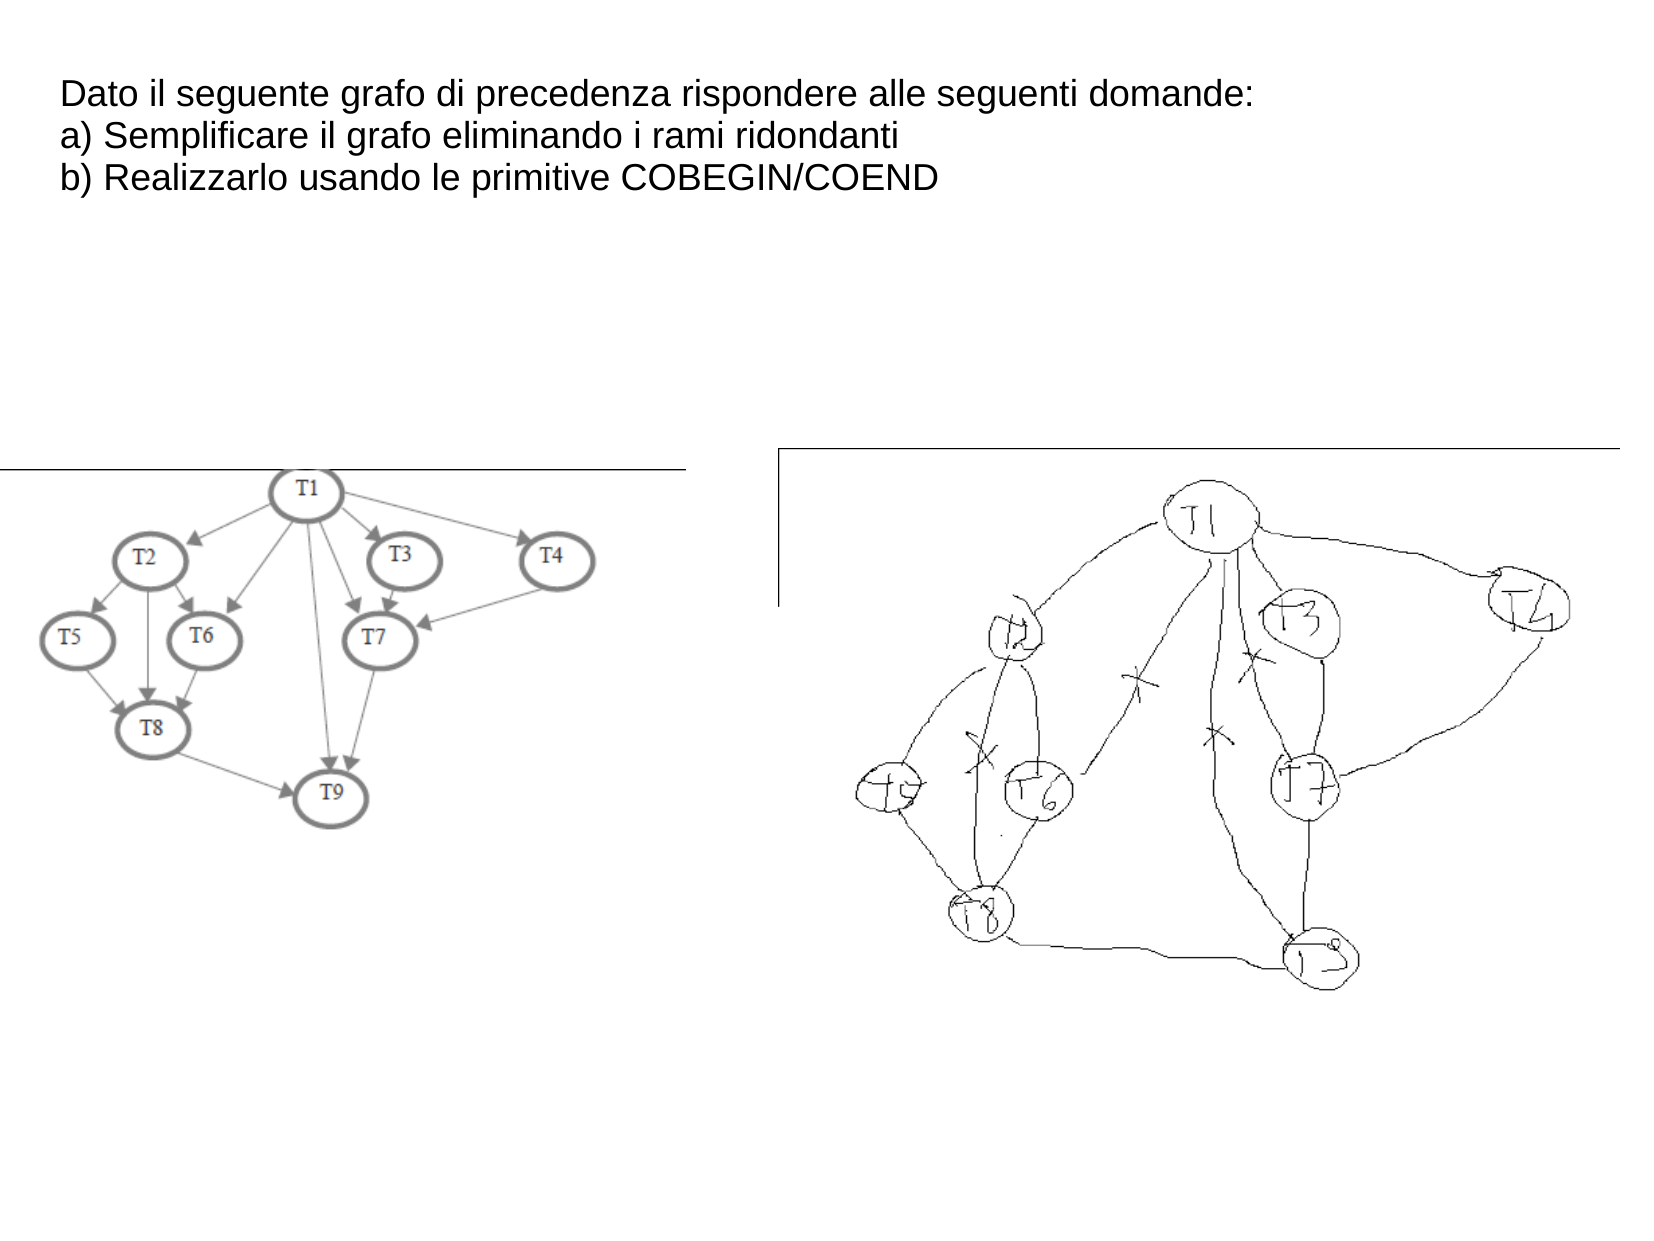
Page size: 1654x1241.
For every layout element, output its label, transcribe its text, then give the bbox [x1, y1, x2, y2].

text_box Dato il seguente grafo di precedenza rispondere alle seguenti domande: a) Semplificare il grafo eliminando i rami ridondanti b) Realizzarlo usando le primitive COBEGIN/COEND [45, 65, 1576, 207]
picture [0, 469, 686, 839]
picture [778, 448, 1620, 1073]
